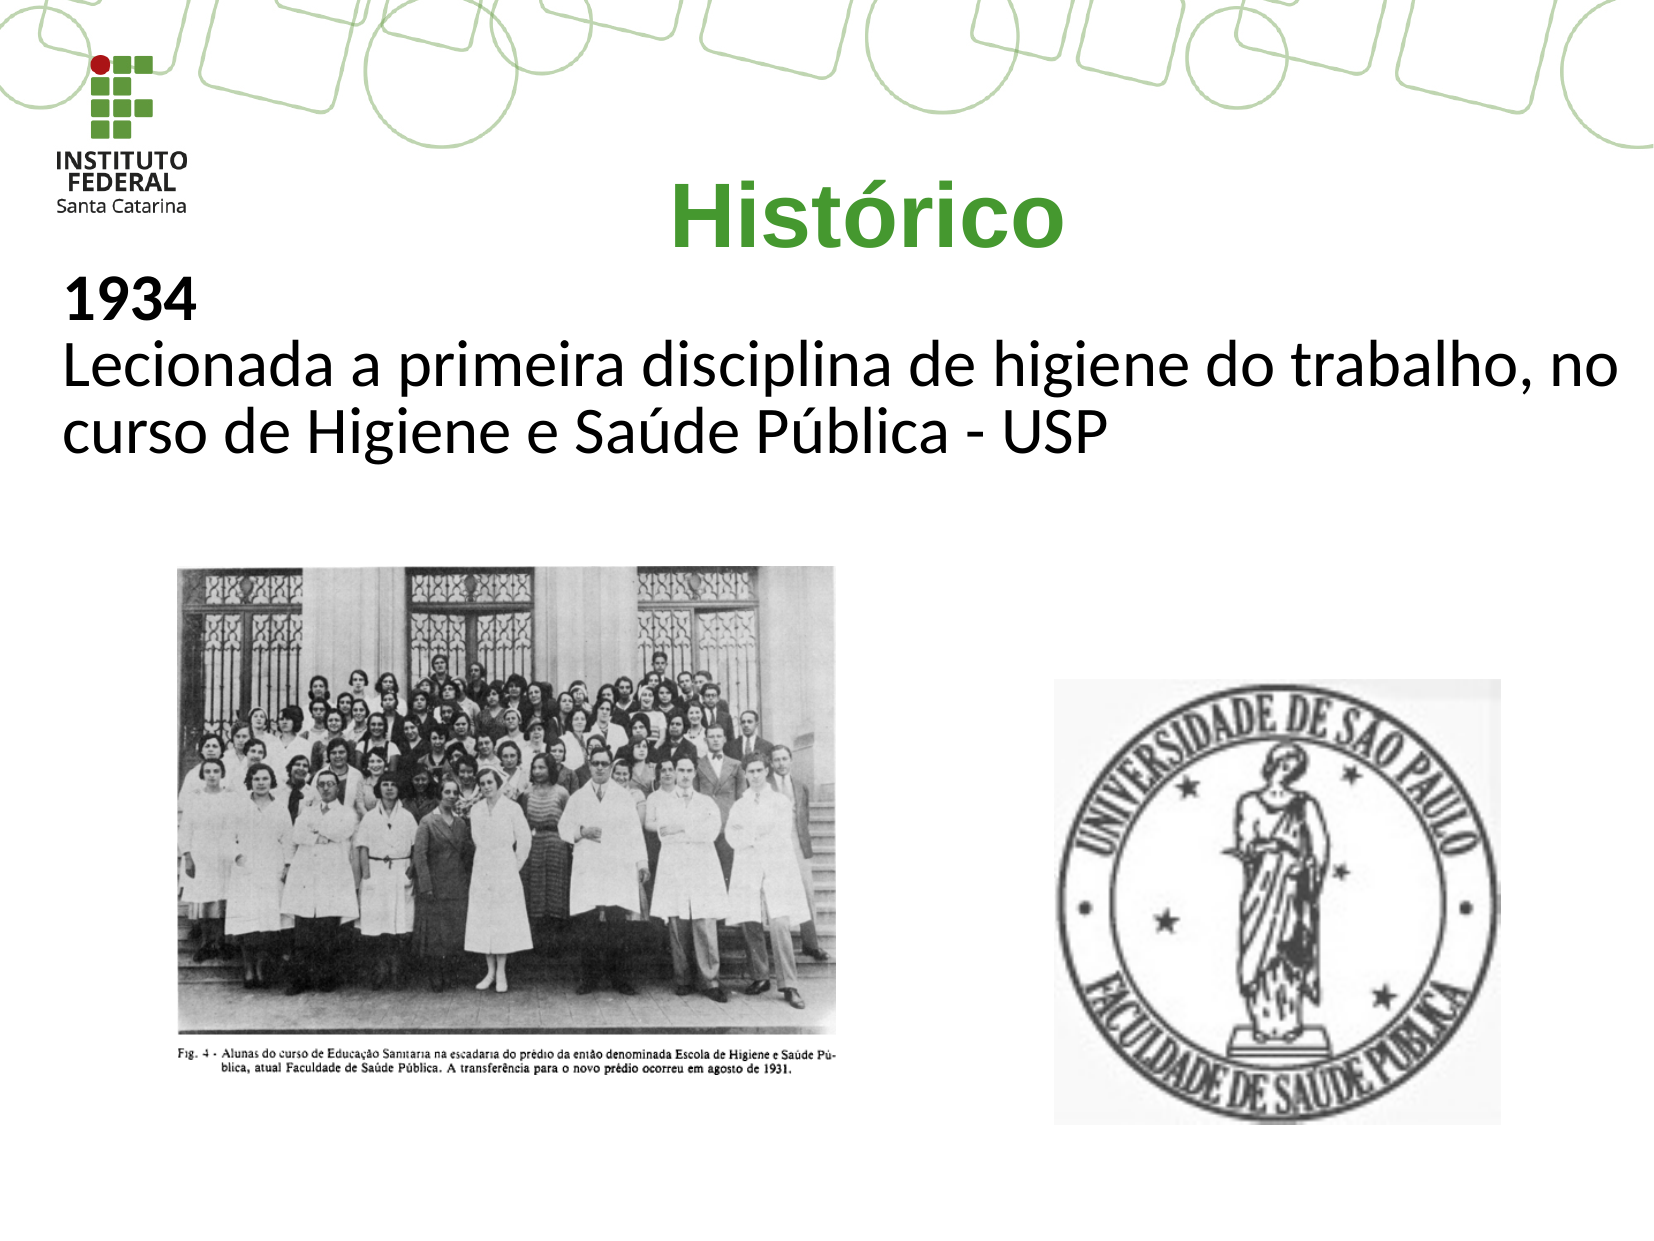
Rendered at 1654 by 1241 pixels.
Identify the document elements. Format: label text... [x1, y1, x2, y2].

picture [177, 566, 836, 1075]
picture [0, 0, 1654, 1169]
picture [1054, 679, 1501, 1125]
title Histórico [212, 111, 1524, 262]
text_box 1934 Lecionada a primeira disciplina de higiene do trabalho, no curso de Higiene e Saúde Pública - USP [47, 262, 1654, 1241]
